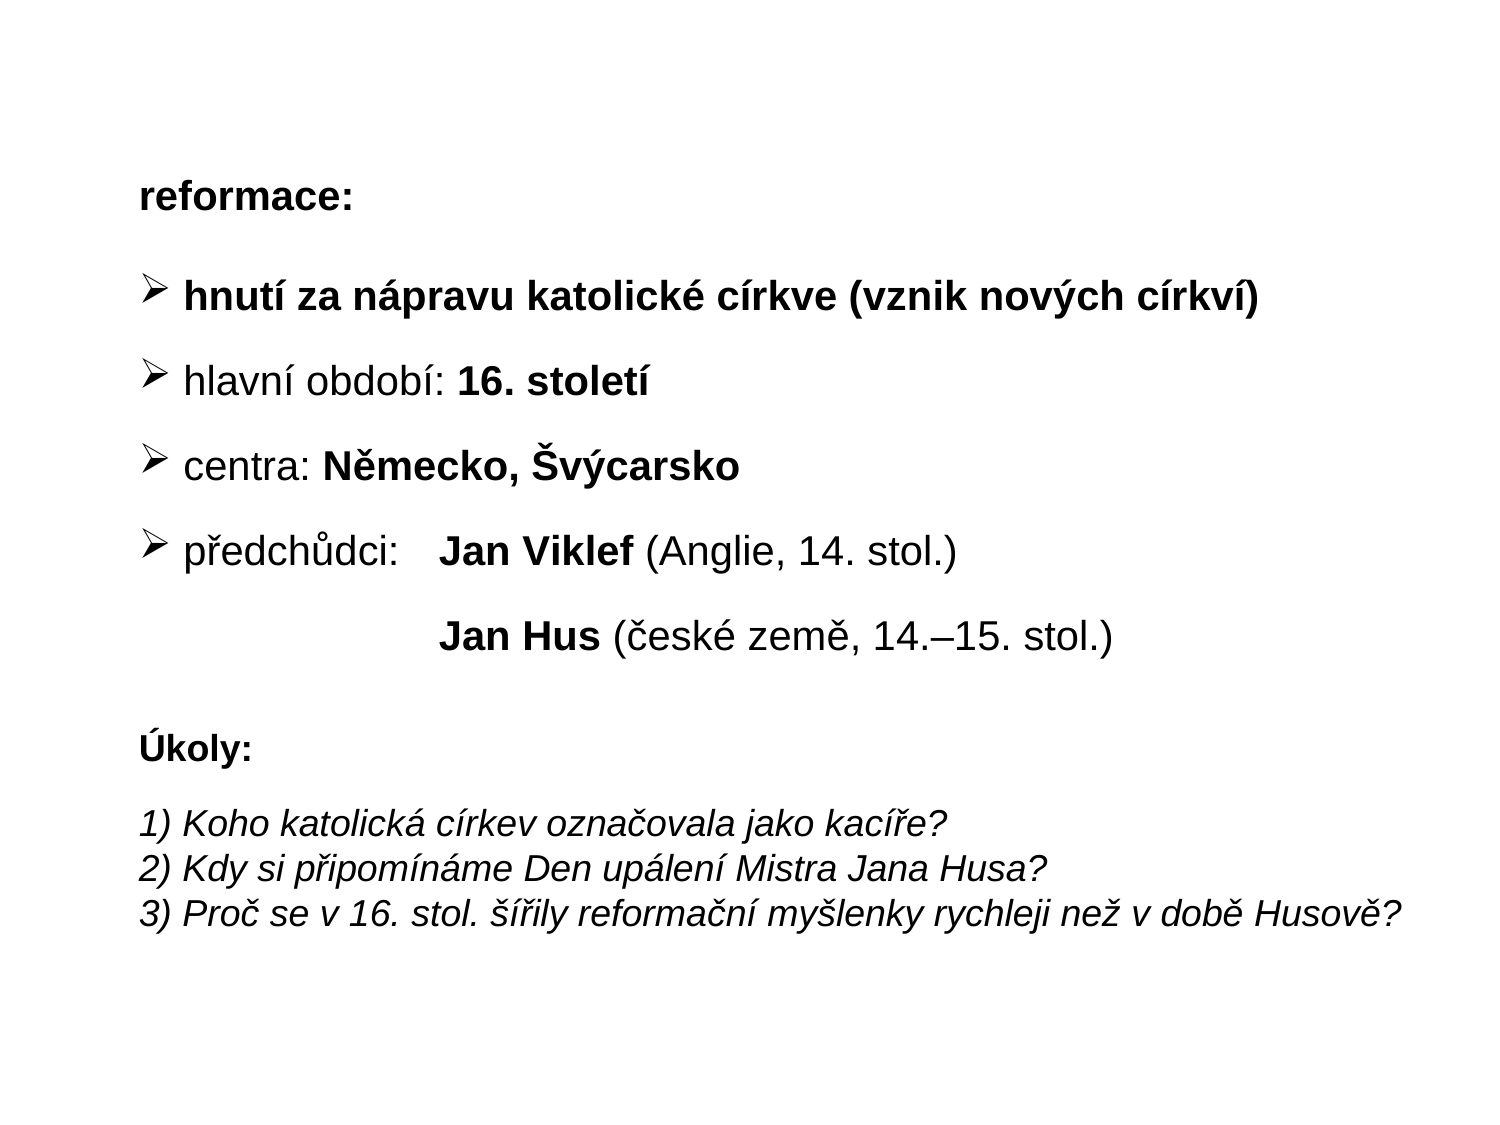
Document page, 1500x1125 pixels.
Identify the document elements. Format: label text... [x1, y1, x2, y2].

text_box reformace: hnutí za nápravu katolické církve (vznik nových církví) hlavní období: 16. století centra: Německo, Švýcarsko předchůdci: Jan Viklef (Anglie, 14. stol.) Jan Hus (české země, 14.–15. stol.) [123, 160, 1400, 667]
text_box Úkoly: 1) Koho katolická církev označovala jako kacíře? 2) Kdy si připomínáme Den upálení Mistra Jana Husa? 3) Proč se v 16. stol. šířily reformační myšlenky rychleji než v době Husově? [123, 716, 1424, 942]
